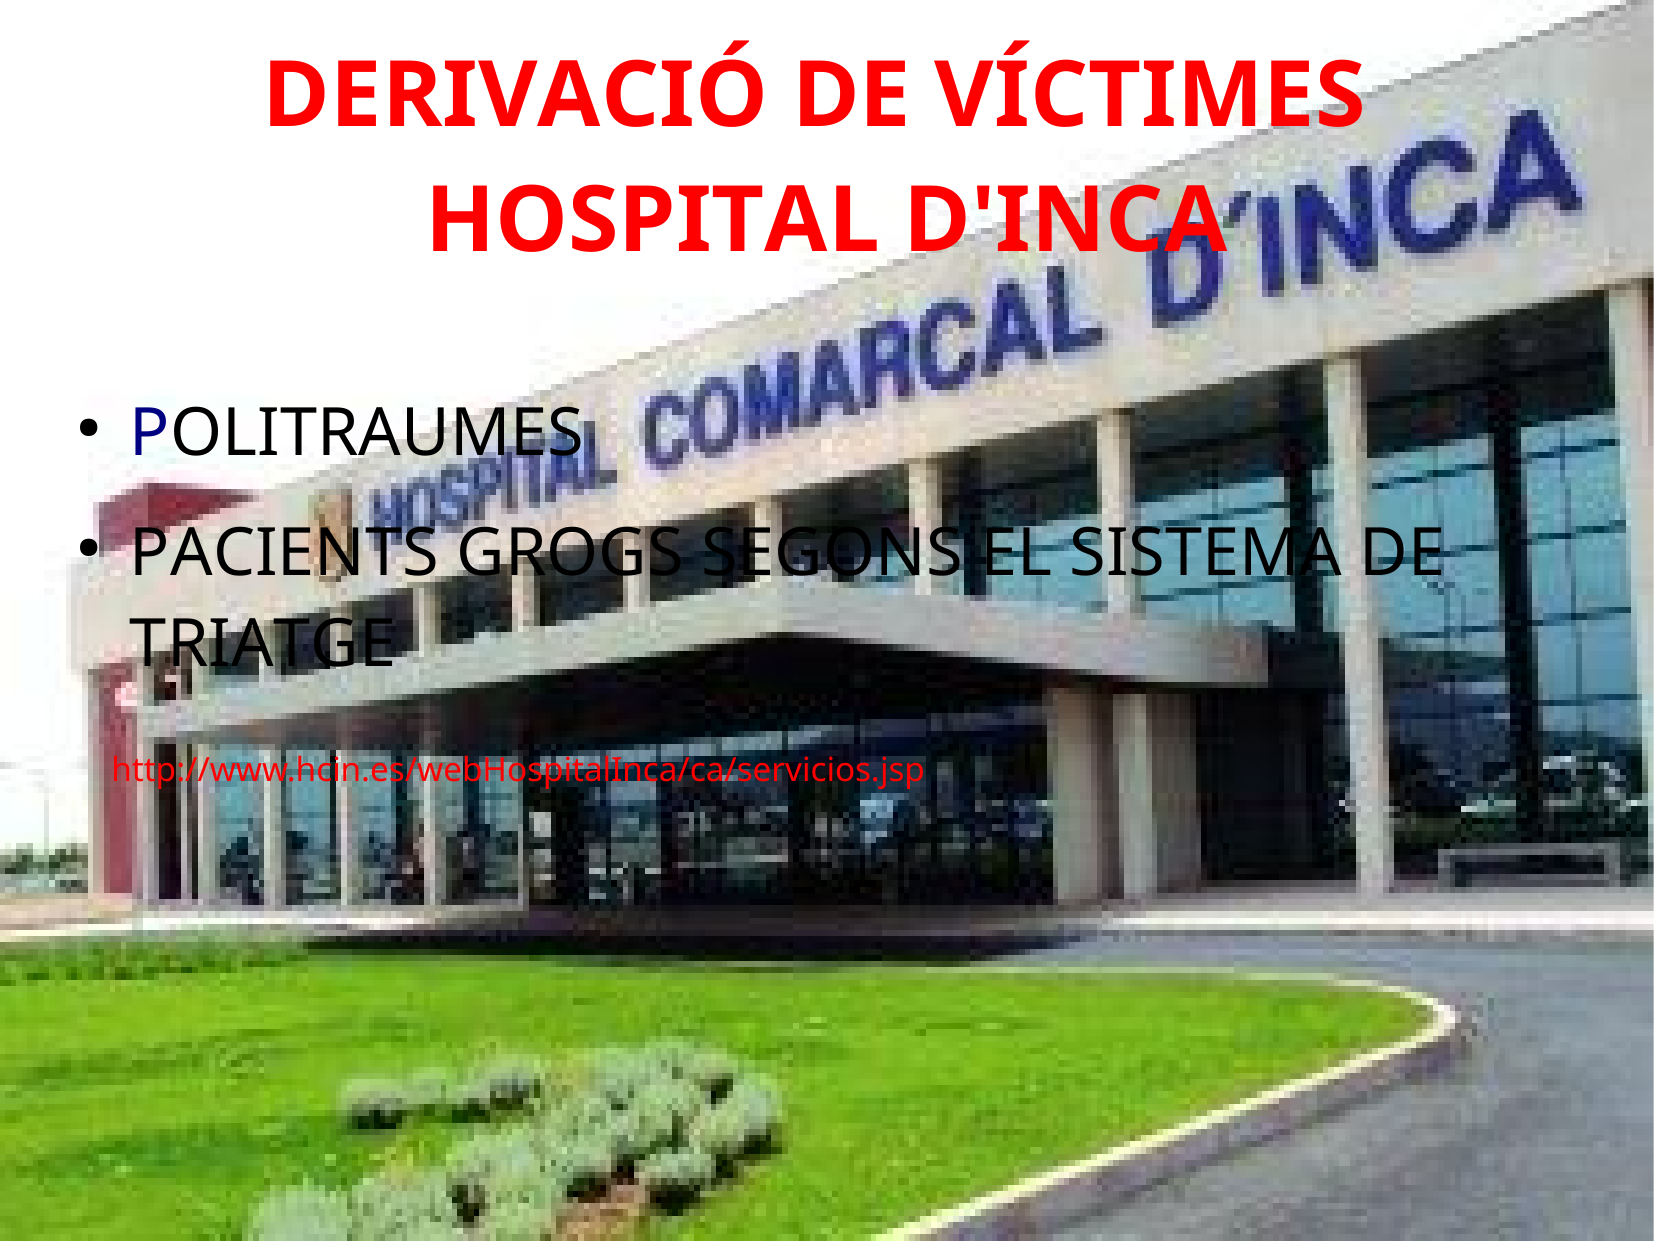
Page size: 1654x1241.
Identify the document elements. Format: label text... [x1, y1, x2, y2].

picture [0, 0, 1654, 1241]
text_box http://www.hcin.es/webHospitalInca/ca/servicios.jsp [96, 738, 975, 800]
list POLITRAUMES PACIENTS GROGS SEGONS EL SISTEMA DE TRIATGE [59, 383, 1571, 1109]
title DERIVACIÓ DE VÍCTIMES HOSPITAL D'INCA [82, 25, 1571, 281]
